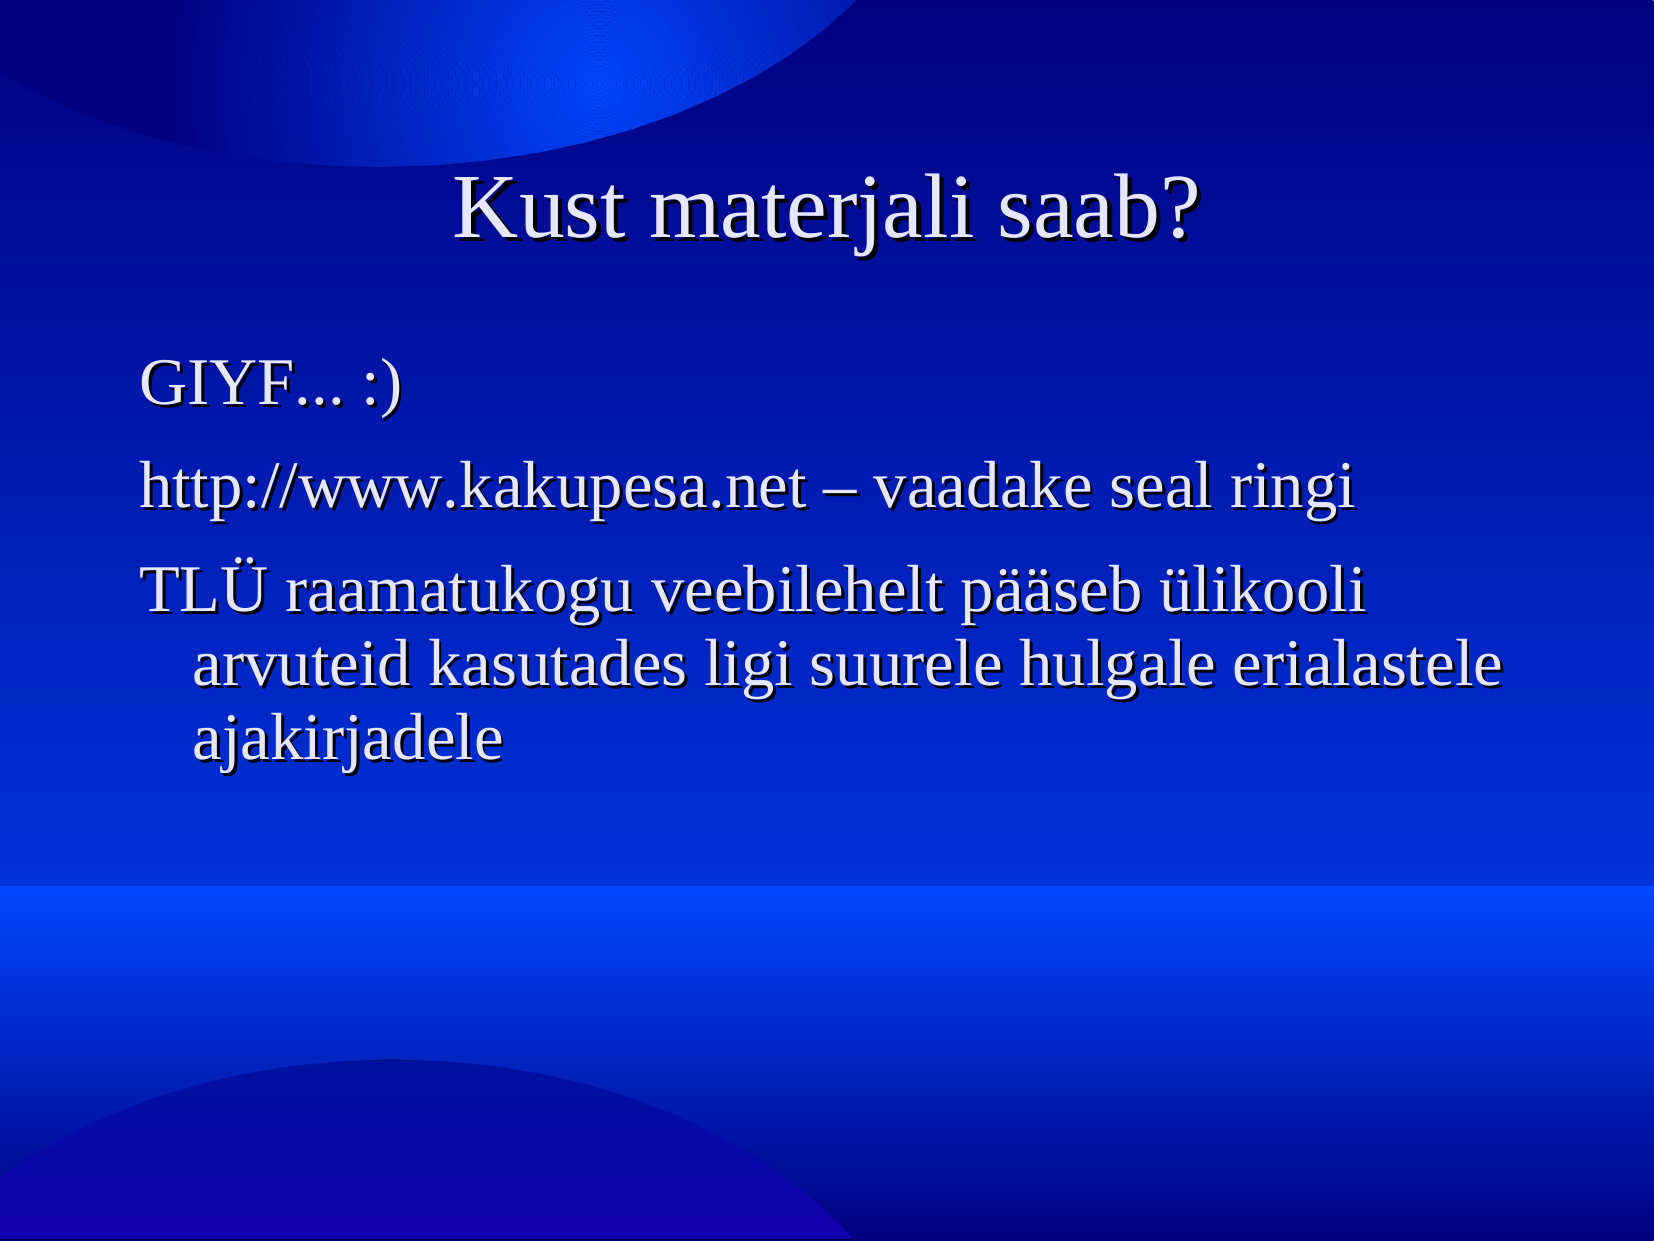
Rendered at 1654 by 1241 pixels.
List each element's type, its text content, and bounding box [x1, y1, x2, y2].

title Kust materjali saab? [121, 102, 1534, 311]
list GIYF... :) http://www.kakupesa.net – vaadake seal ringi TLÜ raamatukogu veebilehelt pääseb ülikooli arvuteid kasutades ligi suurele hulgale erialastele ajakirjadele [121, 344, 1534, 1127]
